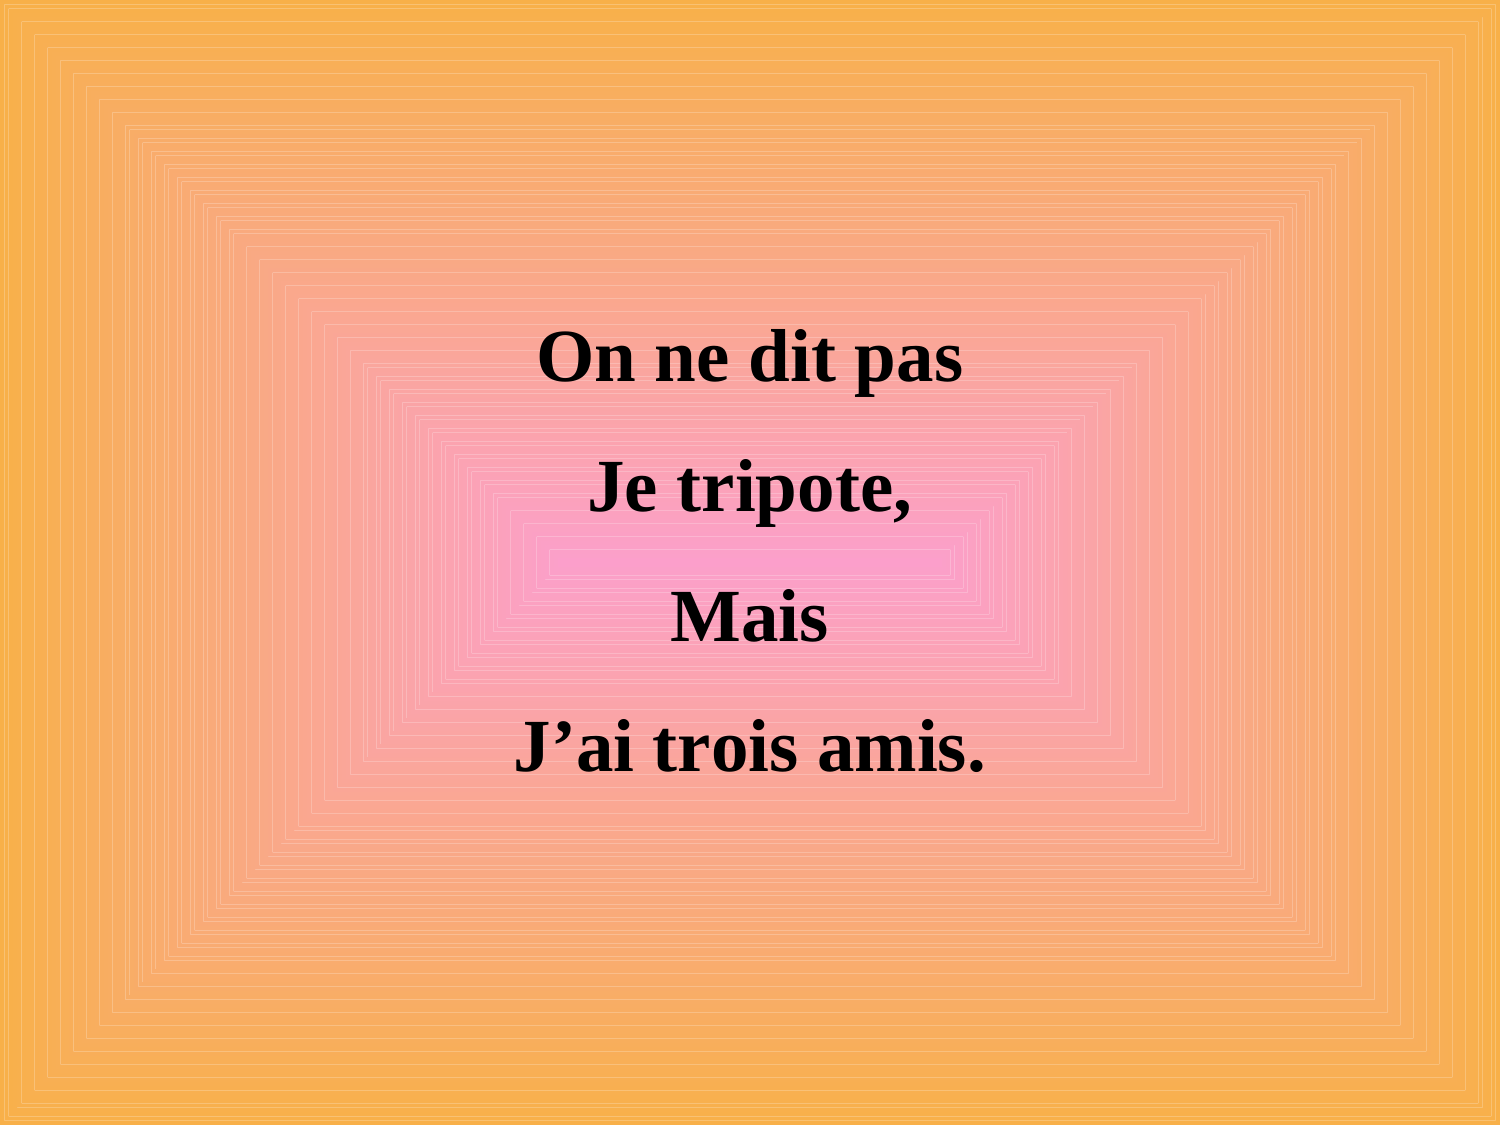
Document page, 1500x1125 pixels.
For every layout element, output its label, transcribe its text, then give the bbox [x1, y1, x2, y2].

text_box On ne dit pas Je tripote, Mais J’ai trois amis. [498, 307, 1002, 796]
